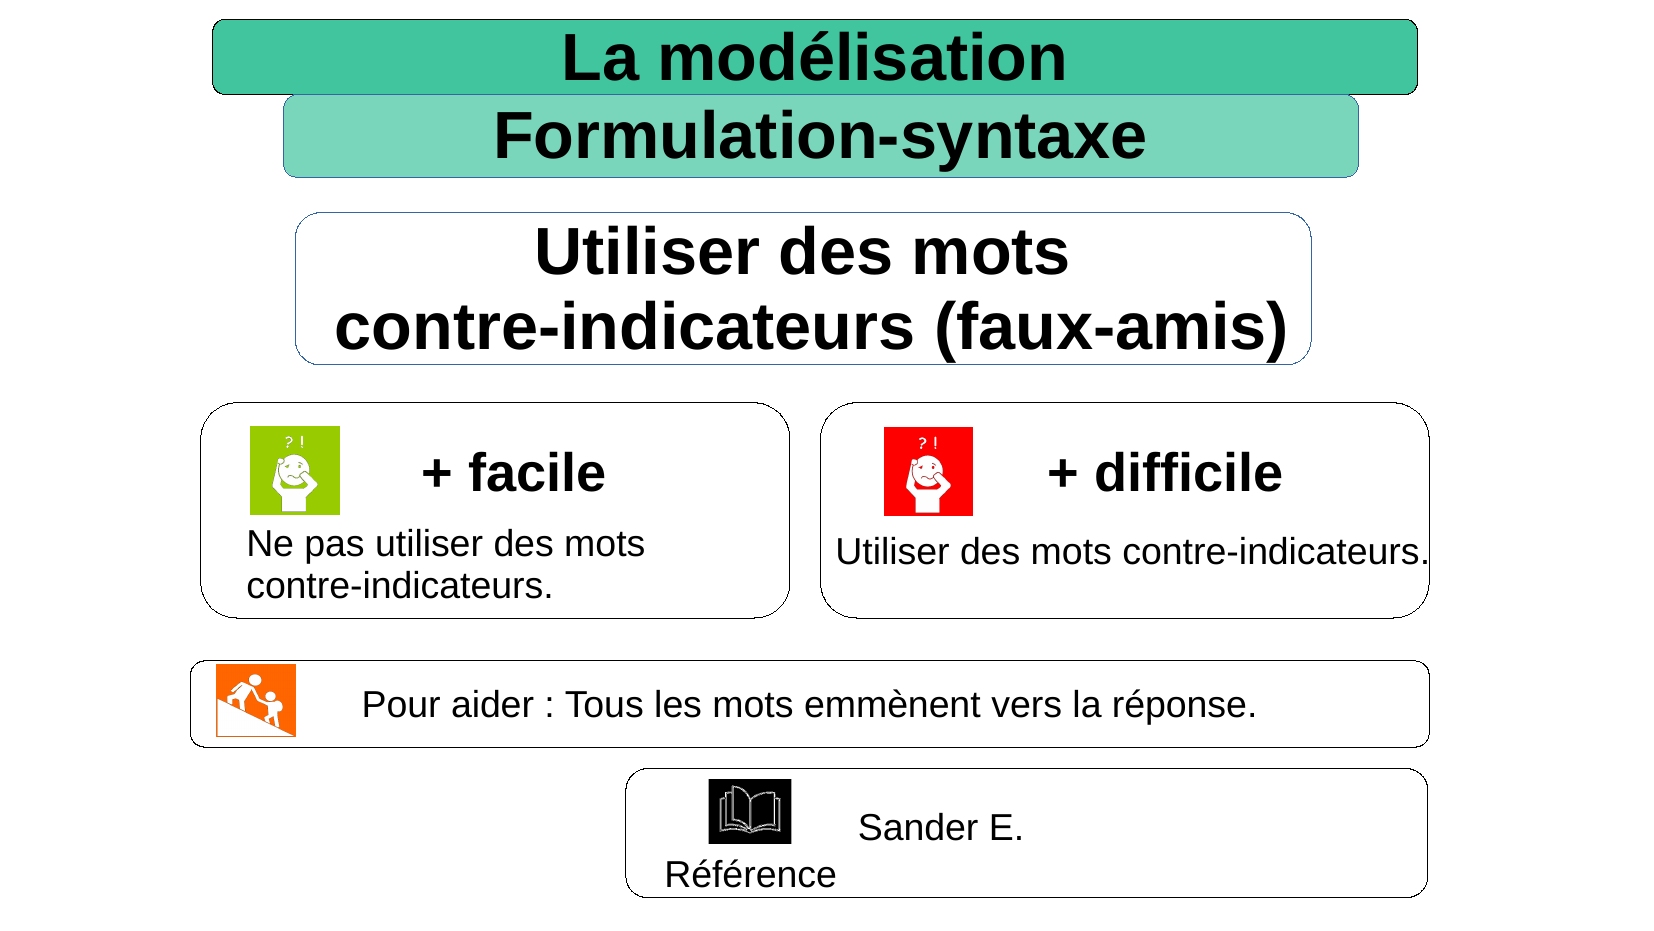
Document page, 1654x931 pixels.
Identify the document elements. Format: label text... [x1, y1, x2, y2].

text_box La modélisation [212, 19, 1418, 95]
text_box Sander E. [843, 798, 1441, 898]
text_box + difficile [1031, 435, 1301, 513]
text_box Utiliser des mots contre-indicateurs (faux-amis) [295, 212, 1312, 365]
picture [216, 664, 296, 737]
picture [884, 427, 973, 516]
text_box Référence [649, 845, 863, 903]
text_box Ne pas utiliser des mots contre-indicateurs. [231, 514, 676, 617]
text_box + facile [405, 435, 623, 513]
text_box Utiliser des mots contre-indicateurs. [820, 523, 1446, 671]
text_box Pour aider : Tous les mots emmènent vers la réponse. [190, 660, 1430, 748]
picture [250, 426, 340, 514]
text_box Formulation-syntaxe [283, 94, 1359, 178]
picture [708, 779, 792, 844]
